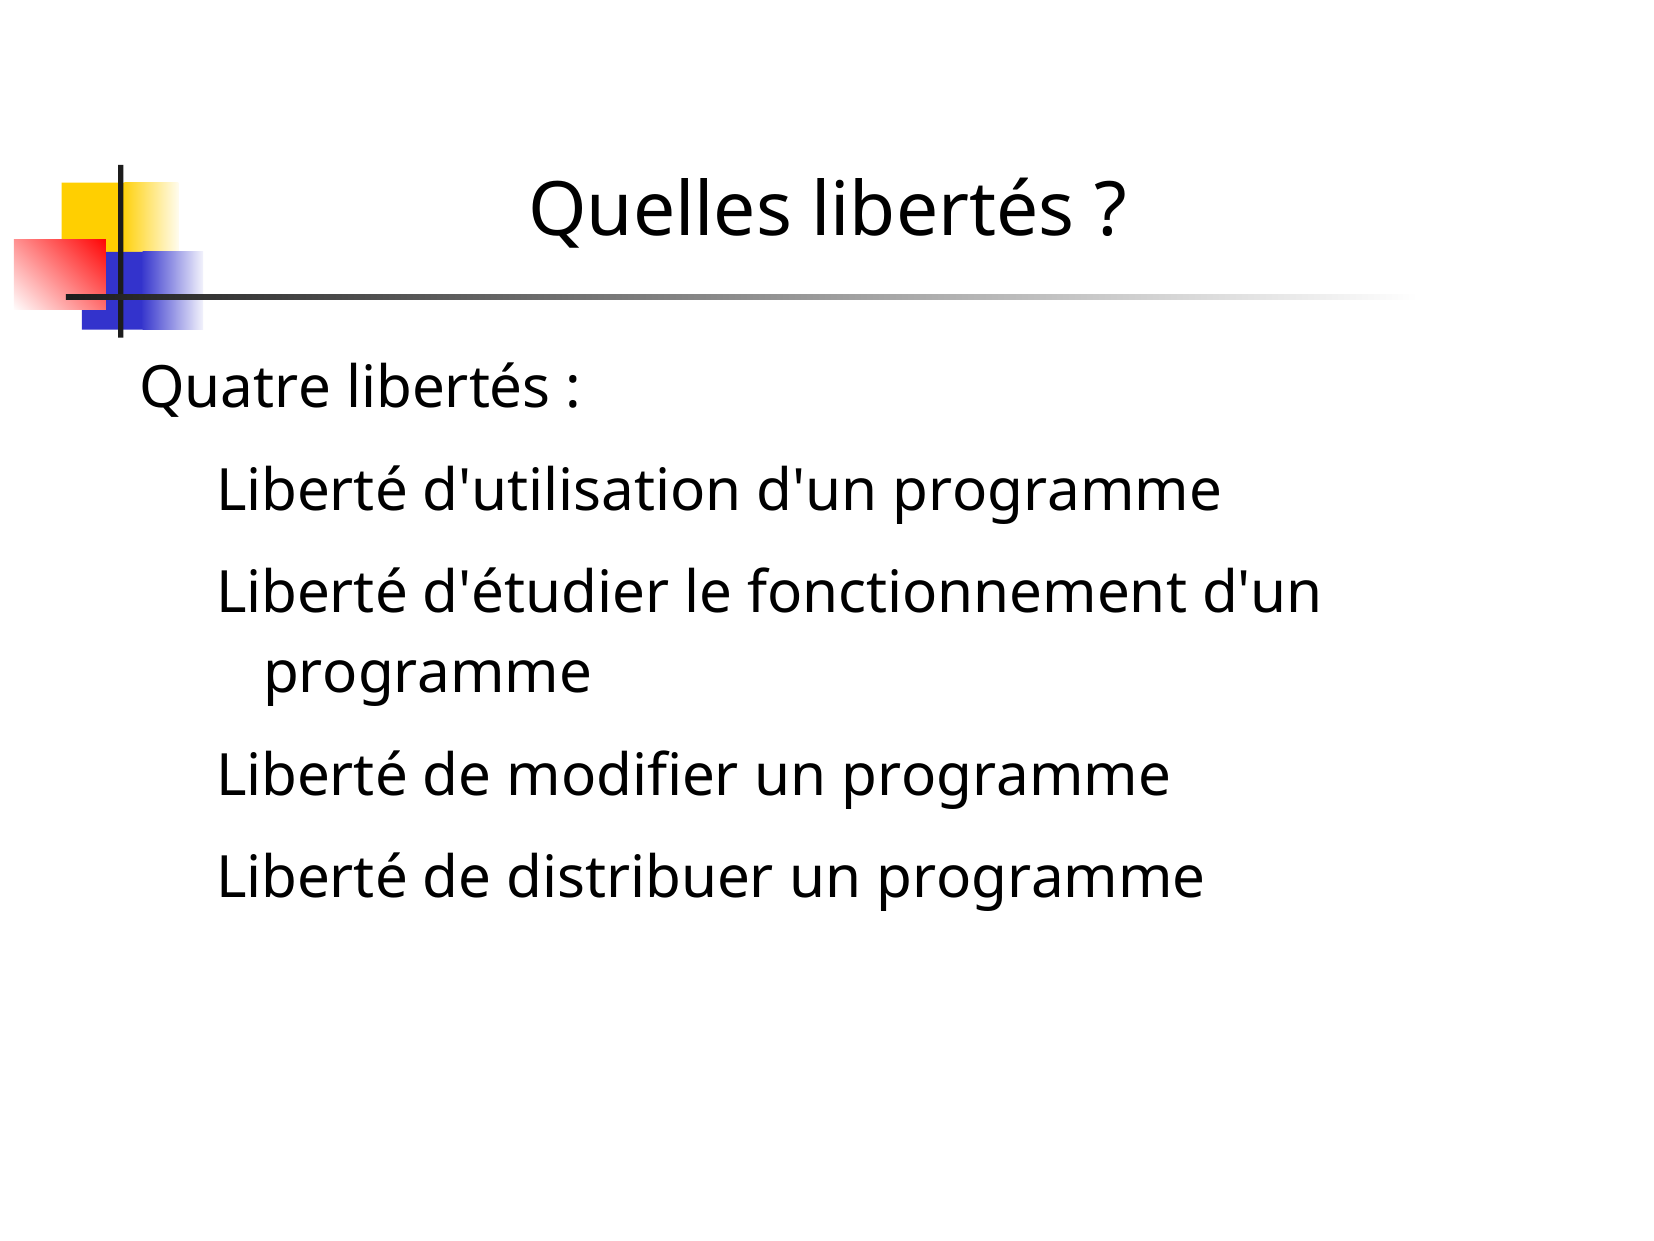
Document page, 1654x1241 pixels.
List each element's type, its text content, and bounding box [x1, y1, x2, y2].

title Quelles libertés ? [121, 102, 1534, 311]
list Quatre libertés : Liberté d'utilisation d'un programme Liberté d'étudier le fonctionnement d'un programme Liberté de modifier un programme Liberté de distribuer un programme [121, 344, 1534, 1127]
